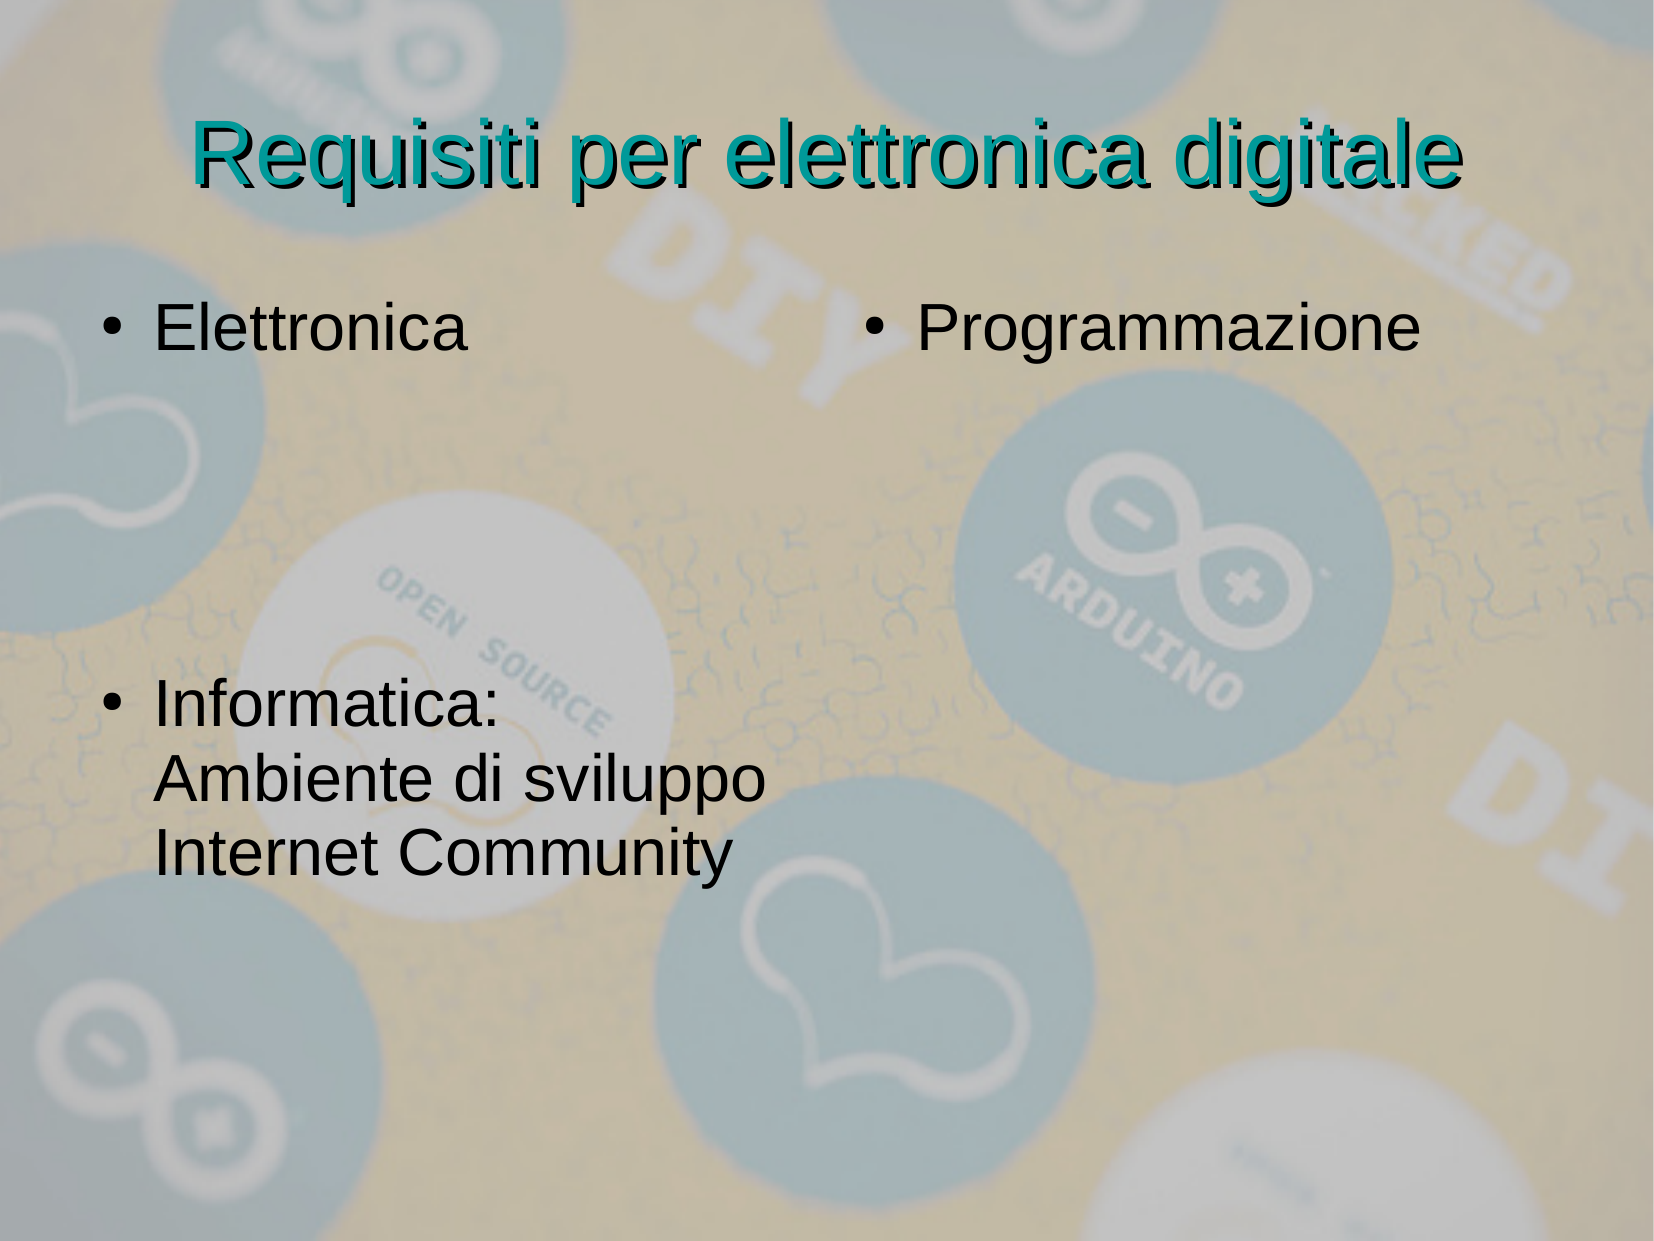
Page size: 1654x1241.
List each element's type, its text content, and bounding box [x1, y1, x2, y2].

picture [0, 0, 1654, 1241]
list Elettronica [82, 290, 809, 634]
title Requisiti per elettronica digitale [82, 49, 1571, 257]
list Programmazione [845, 290, 1572, 634]
list Informatica: Ambiente di sviluppo Internet Community [82, 665, 1571, 1009]
